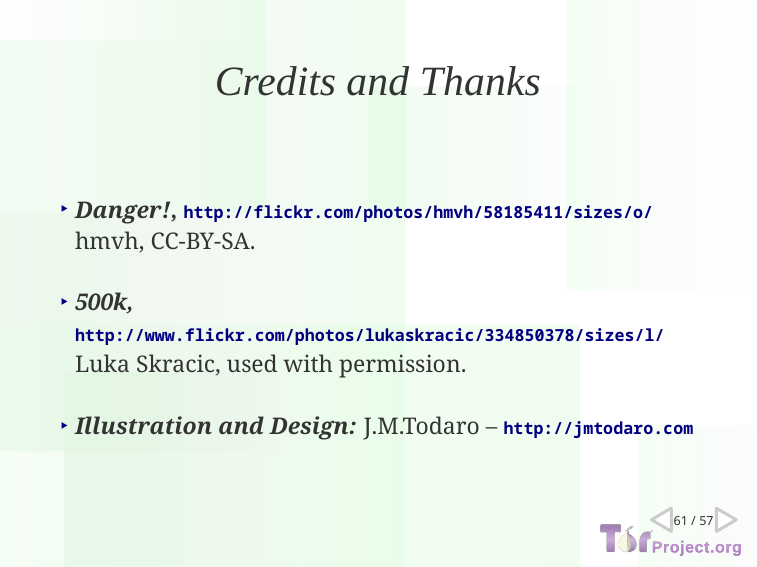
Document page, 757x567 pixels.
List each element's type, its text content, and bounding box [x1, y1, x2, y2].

picture [0, 0, 757, 567]
text_box Danger!, http://flickr.com/photos/hmvh/58185411/sizes/o/ hmvh, CC-BY-SA. 500k, http://www.flickr.com/photos/lukaskracic/334850378/sizes/l/ Luka Skracic, used with permission. Illustration and Design: J.M.Todaro – http://jmtodaro.com [0, 126, 756, 508]
text_box Credits and Thanks [0, 50, 756, 112]
